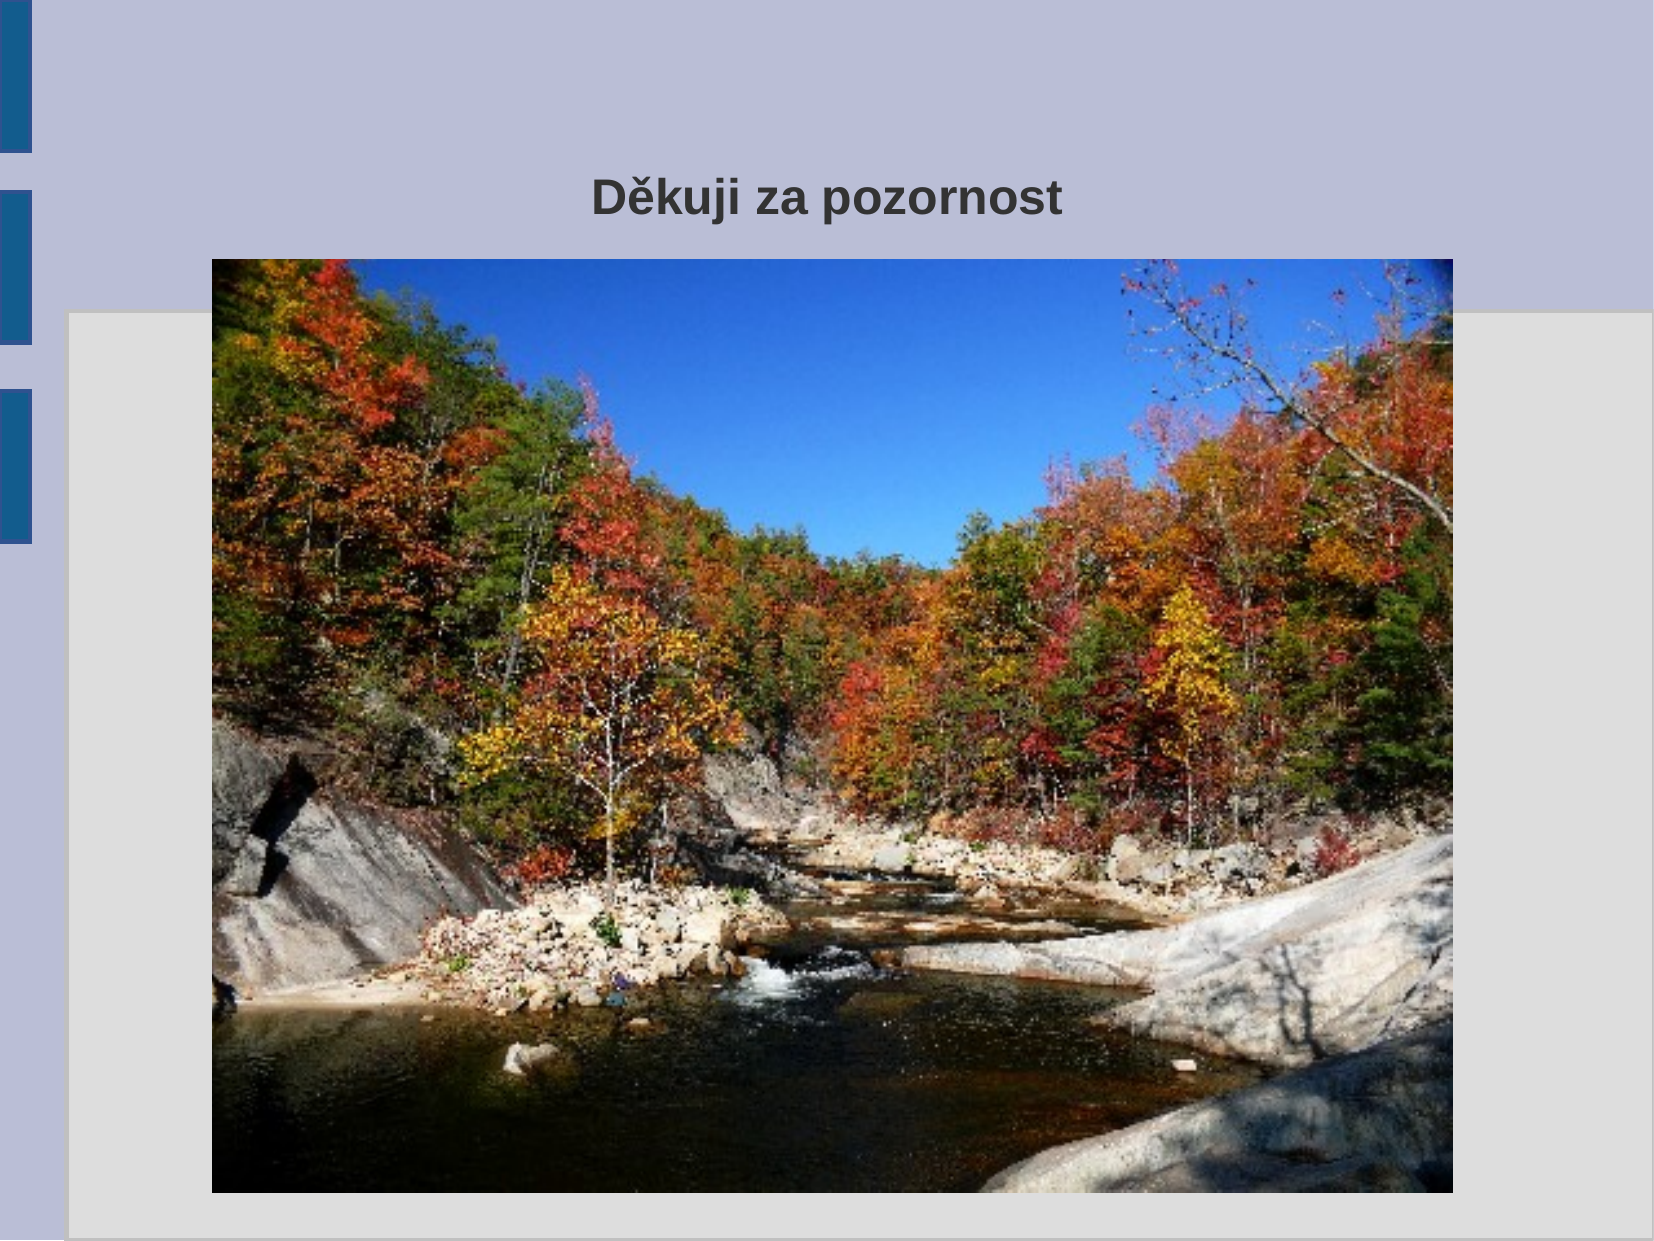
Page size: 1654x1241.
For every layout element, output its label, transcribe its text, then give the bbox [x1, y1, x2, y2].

title Děkuji za pozornost [121, 91, 1534, 299]
picture [212, 259, 1453, 1193]
